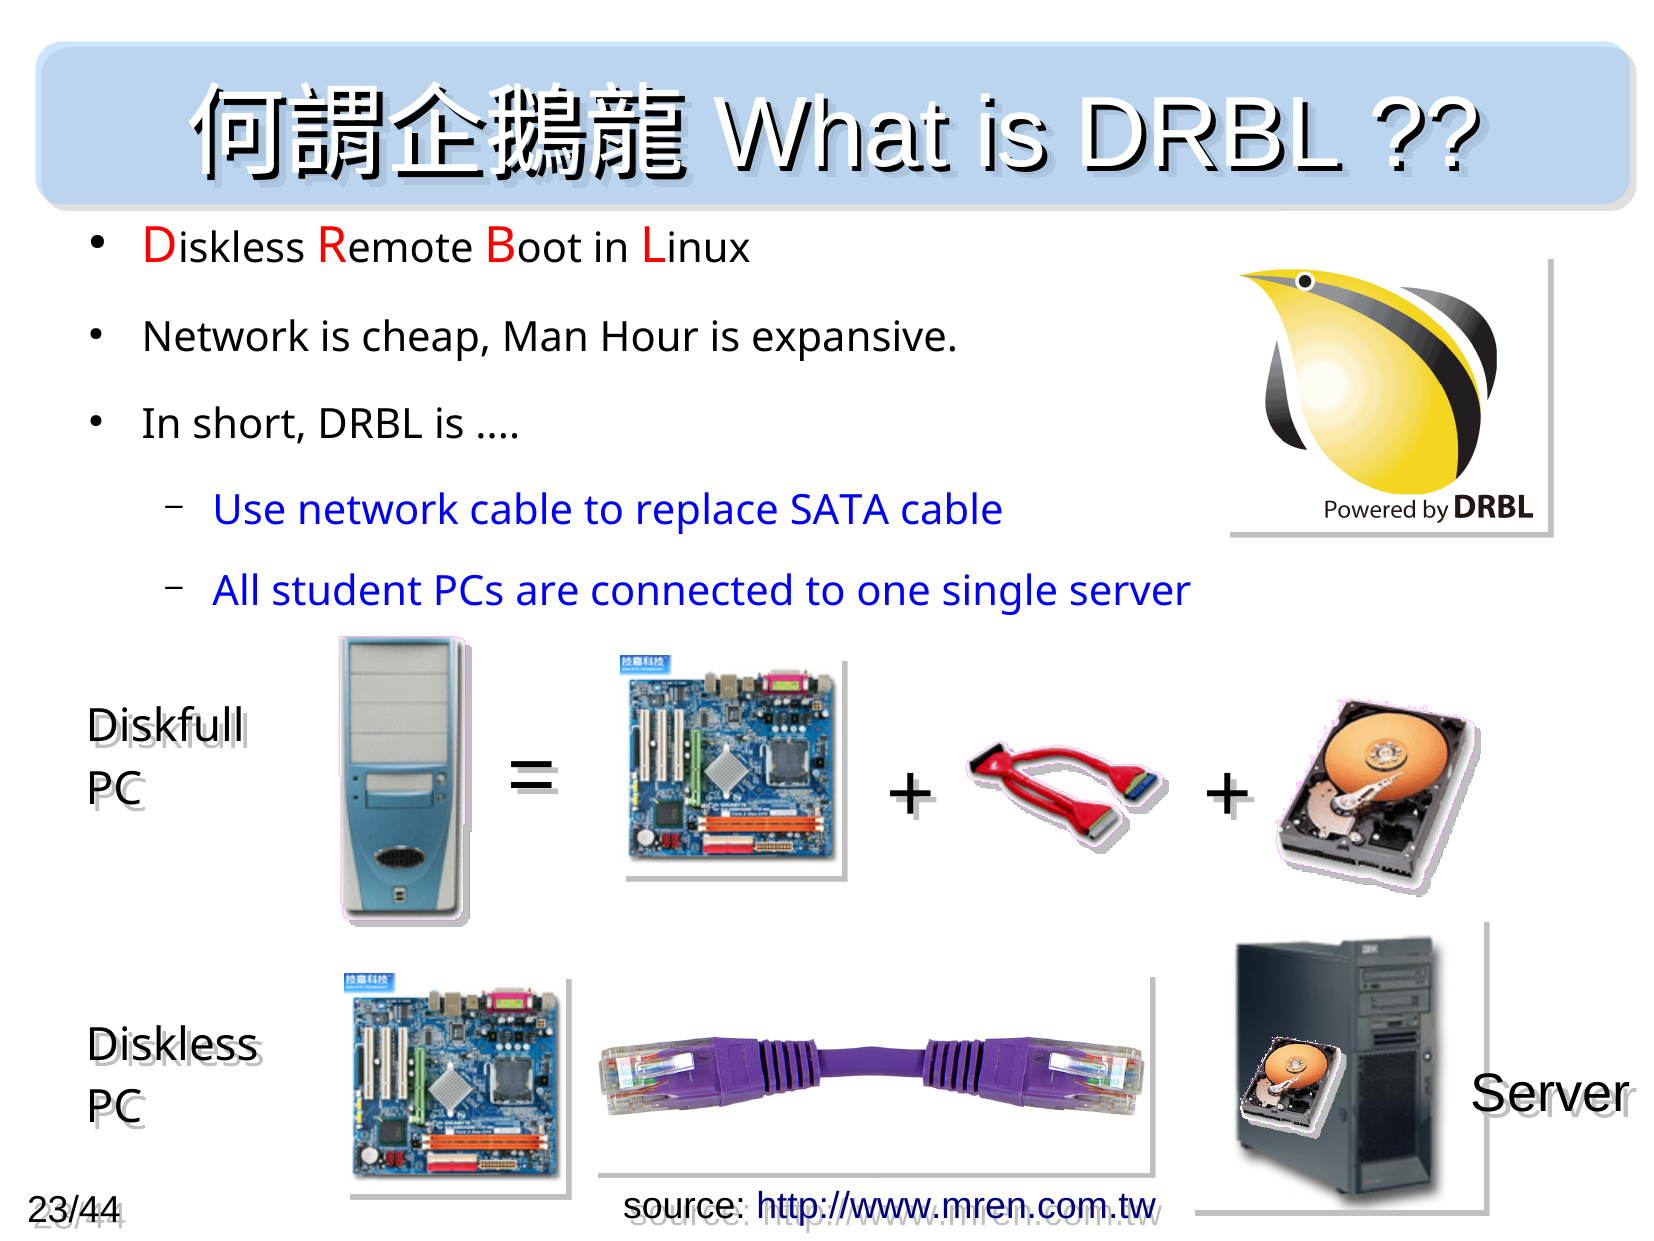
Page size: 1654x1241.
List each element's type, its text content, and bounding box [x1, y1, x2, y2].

text_box Diskfull PC [70, 685, 289, 828]
text_box + [1188, 738, 1269, 862]
picture [620, 655, 842, 876]
picture [1189, 916, 1484, 1210]
text_box 何謂企鵝龍What is DRBL ?? [35, 41, 1630, 205]
text_box 16/44 [0, 1181, 148, 1239]
picture [593, 971, 1150, 1173]
picture [1263, 681, 1484, 902]
text_box + [871, 738, 951, 862]
picture [260, 625, 538, 929]
list Diskless Remote Boot in Linux Network is cheap, Man Hour is expansive. In short, DRBL is .... Use network cable to replace SATA cable All student PCs are connected to one single server [70, 209, 1453, 623]
text_box Diskless PC [70, 1003, 312, 1146]
picture [1224, 253, 1548, 532]
text_box = [492, 719, 573, 843]
text_box source: http://www.mren.com.tw [608, 1177, 1326, 1235]
text_box Server [1456, 1055, 1650, 1141]
picture [956, 681, 1178, 902]
picture [344, 973, 566, 1194]
